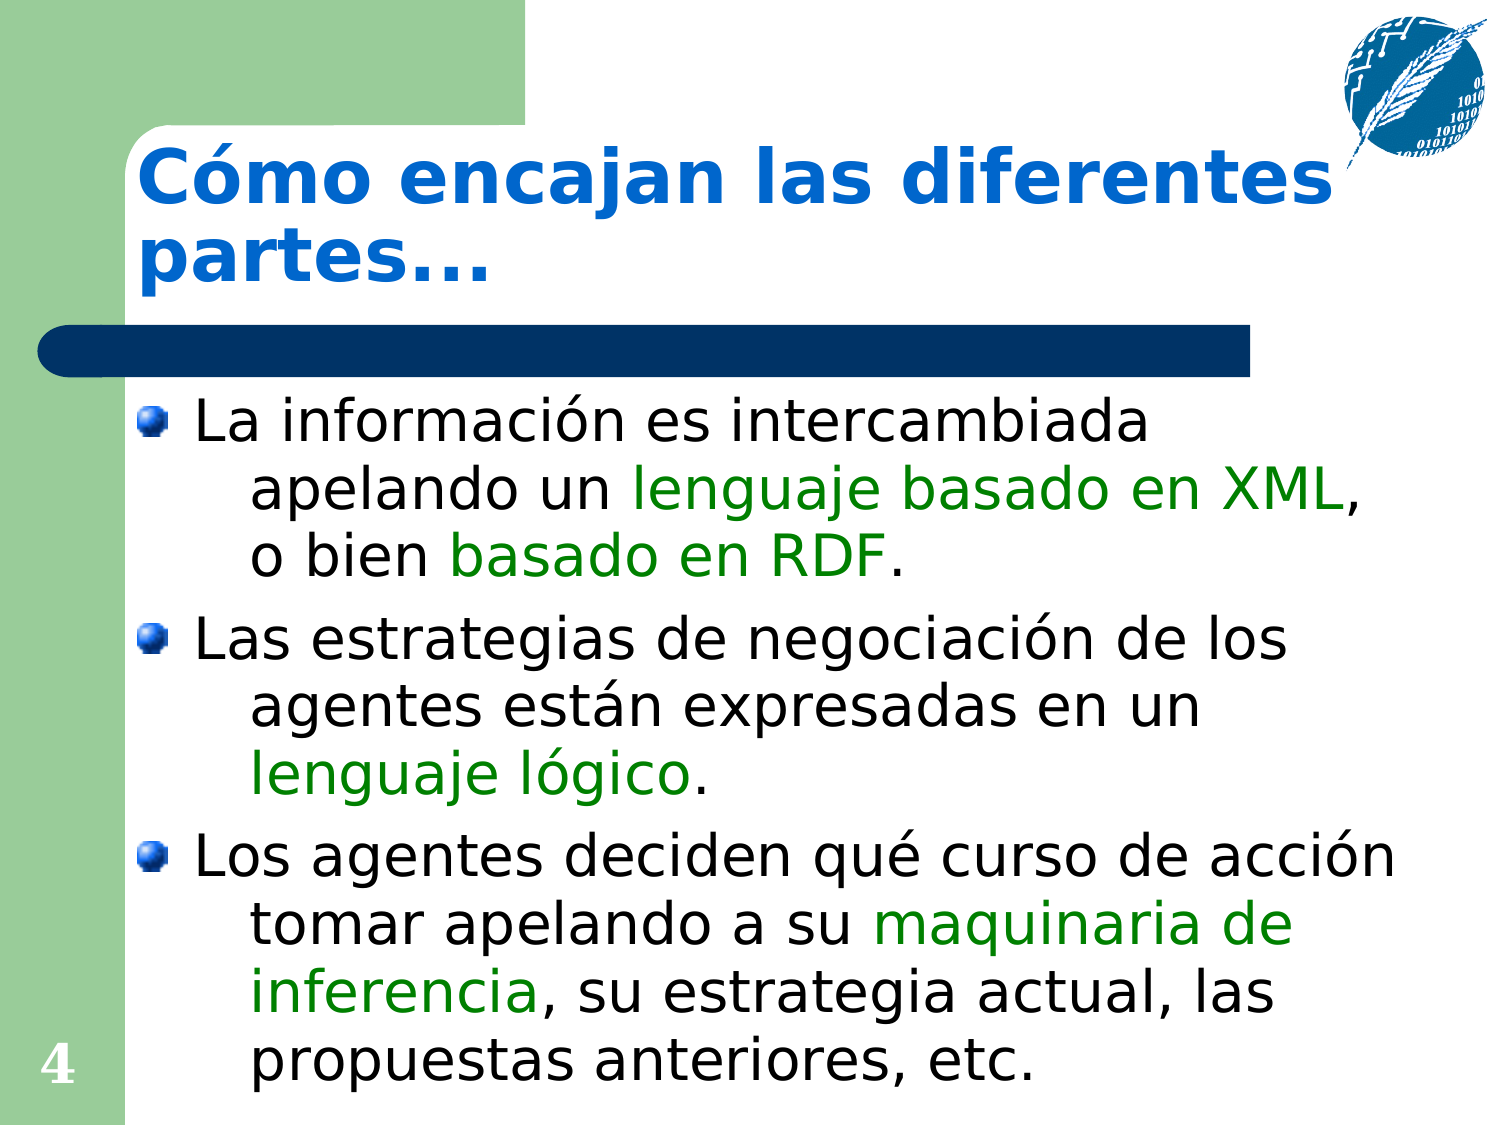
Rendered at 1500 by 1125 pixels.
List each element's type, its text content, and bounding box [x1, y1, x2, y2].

list La información es intercambiada apelando un lenguaje basado en XML, o bien basado en RDF. Las estrategias de negociación de los agentes están expresadas en un lenguaje lógico. Los agentes deciden qué curso de acción tomar apelando a su maquinaria de inferencia, su estrategia actual, las propuestas anteriores, etc. [137, 387, 1400, 1094]
picture [1436, 127, 1450, 136]
picture [1416, 140, 1425, 149]
picture [1427, 138, 1431, 148]
picture [1341, 15, 1487, 172]
picture [1433, 139, 1440, 147]
title Cómo encajan las diferentes partes... [136, 135, 1414, 302]
